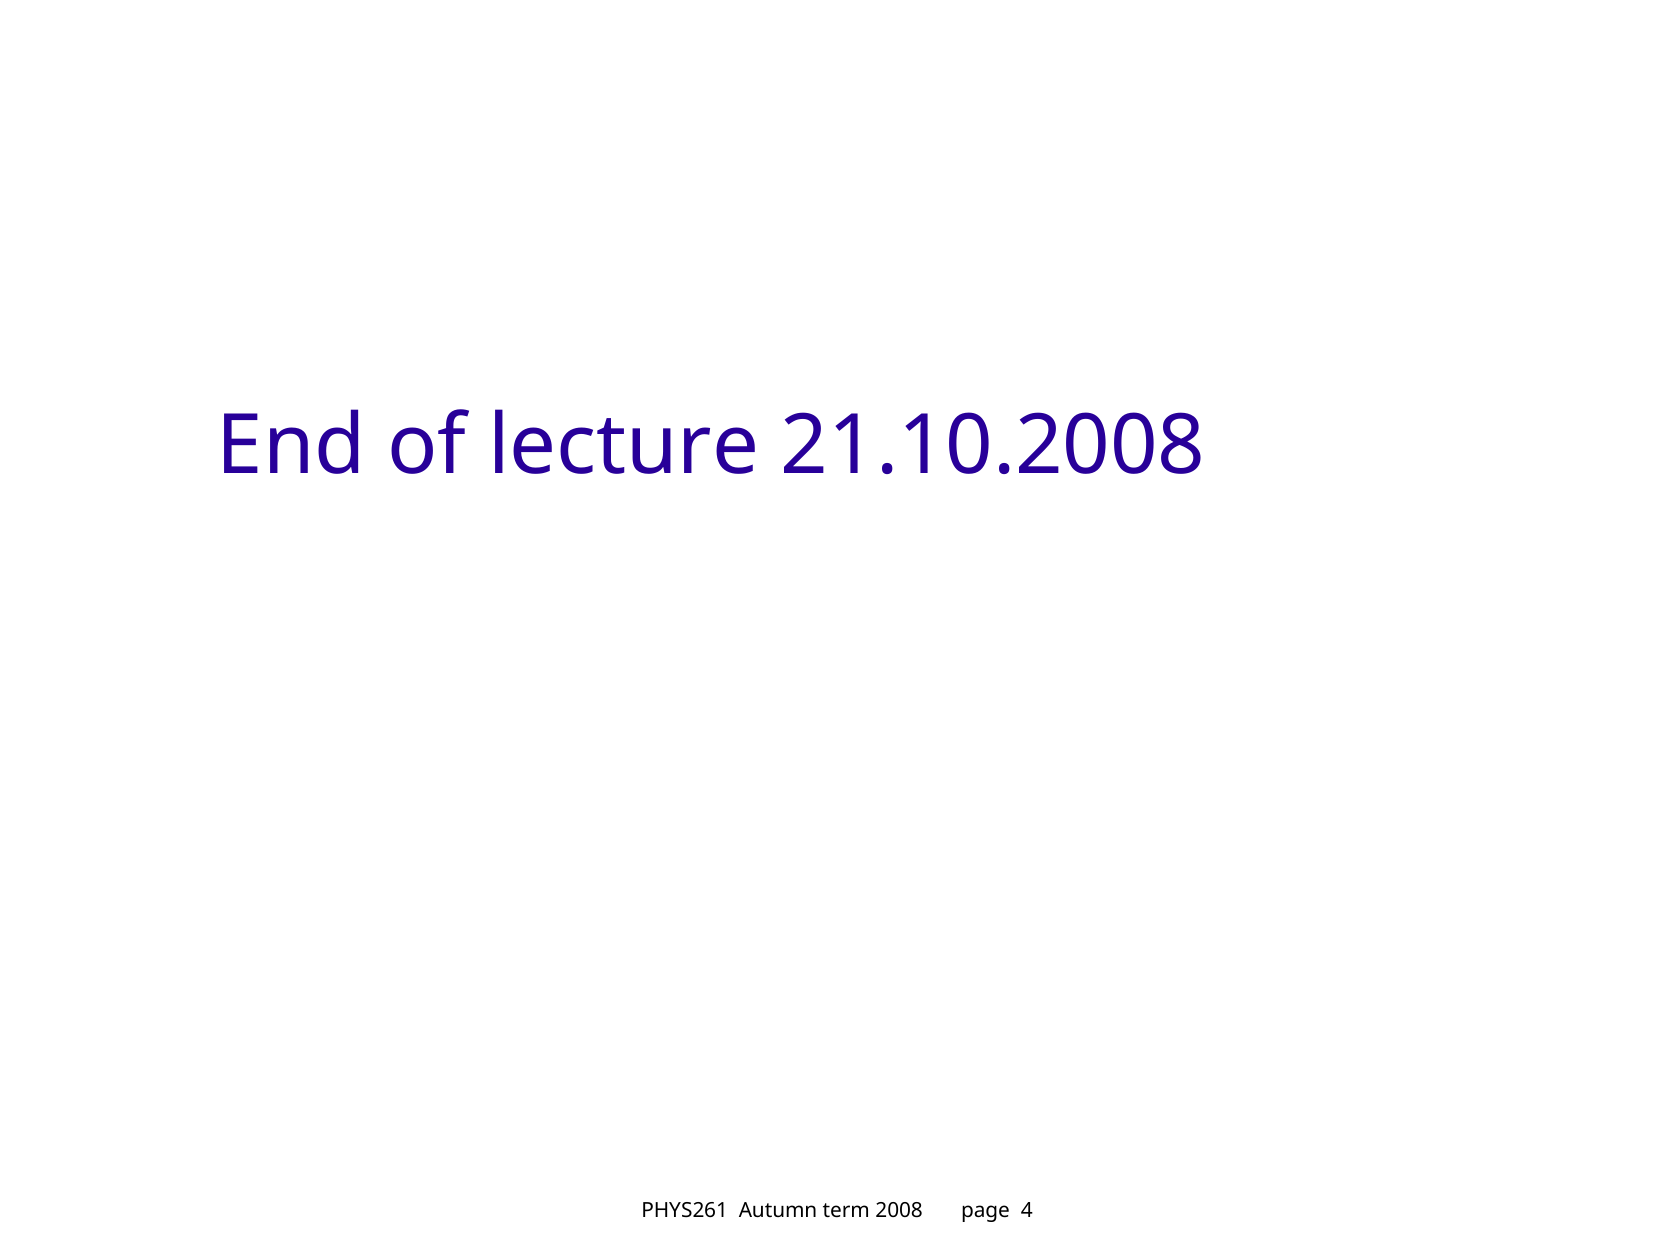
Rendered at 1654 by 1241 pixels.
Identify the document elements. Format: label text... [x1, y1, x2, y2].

text_box End of lecture 21.10.2008 [202, 376, 1547, 717]
